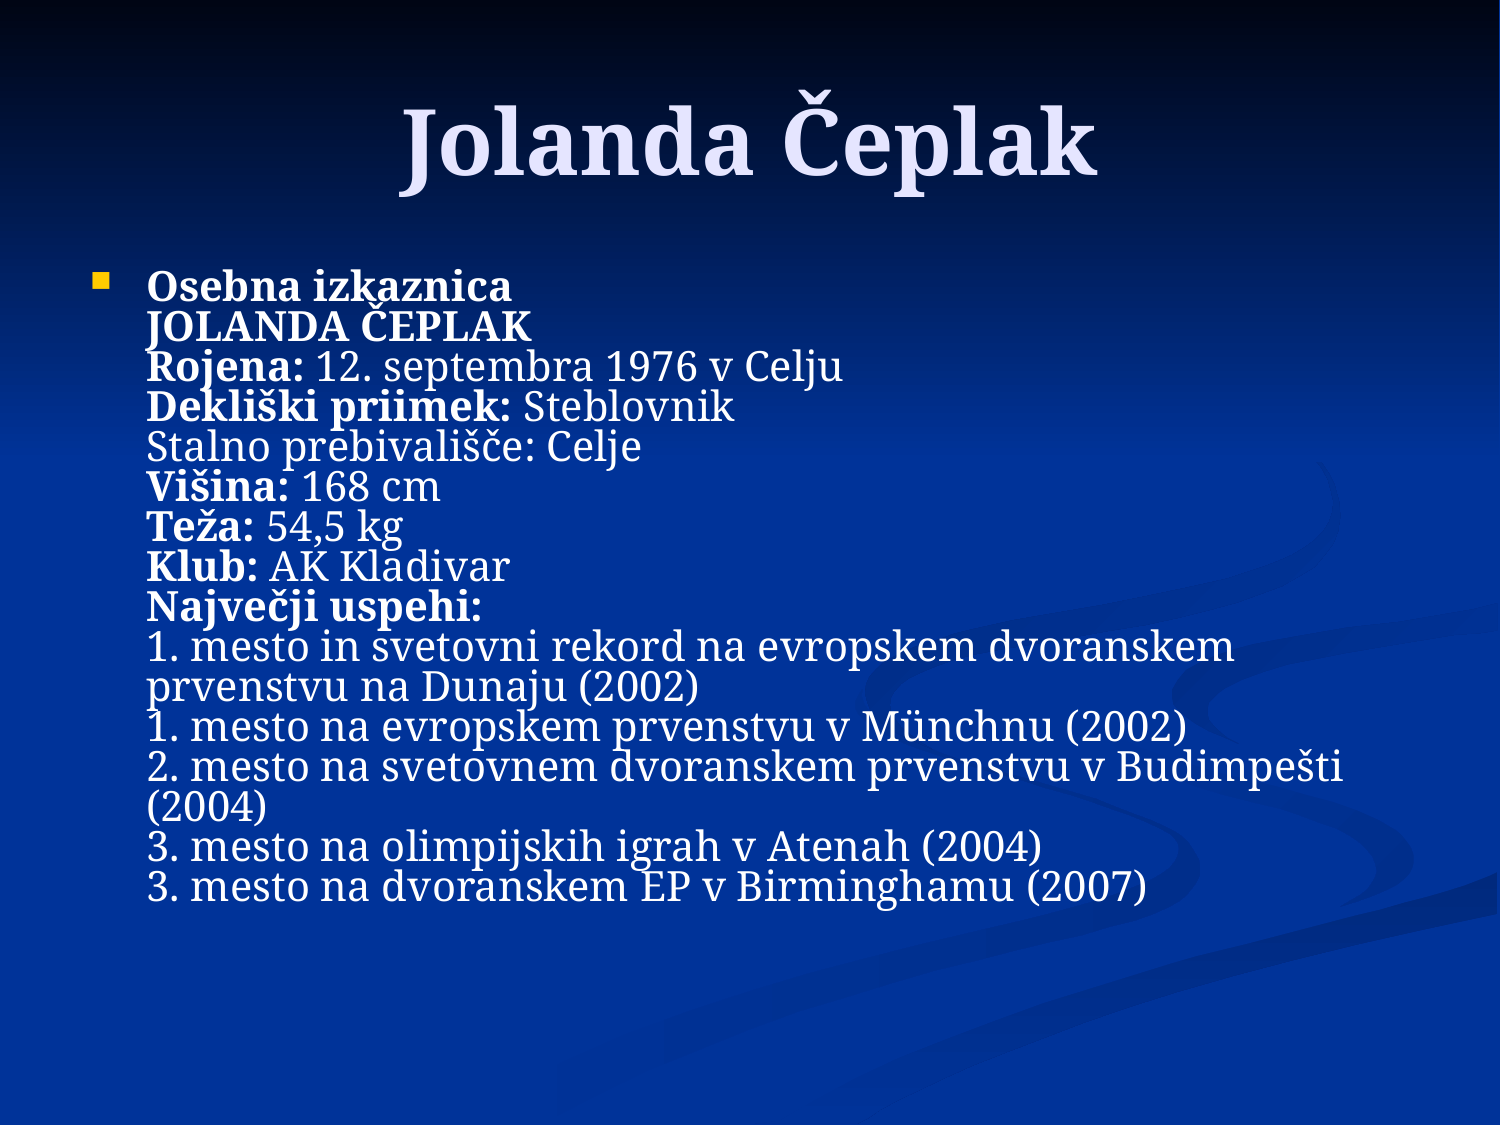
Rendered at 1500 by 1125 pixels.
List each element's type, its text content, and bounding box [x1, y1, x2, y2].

title Jolanda Čeplak [75, 45, 1425, 233]
list Osebna izkaznica JOLANDA ČEPLAK Rojena: 12. septembra 1976 v Celju Dekliški priimek: Steblovnik Stalno prebivališče: Celje Višina: 168 cm Teža: 54,5 kg Klub: AK Kladivar Največji uspehi: 1. mesto in svetovni rekord na evropskem dvoranskem prvenstvu na Dunaju (2002) 1. mesto na evropskem prvenstvu v Münchnu (2002) 2. mesto na svetovnem dvoranskem prvenstvu v Budimpešti (2004) 3. mesto na olimpijskih igrah v Atenah (2004) 3. mesto na dvoranskem EP v Birminghamu (2007) [75, 262, 1425, 1005]
